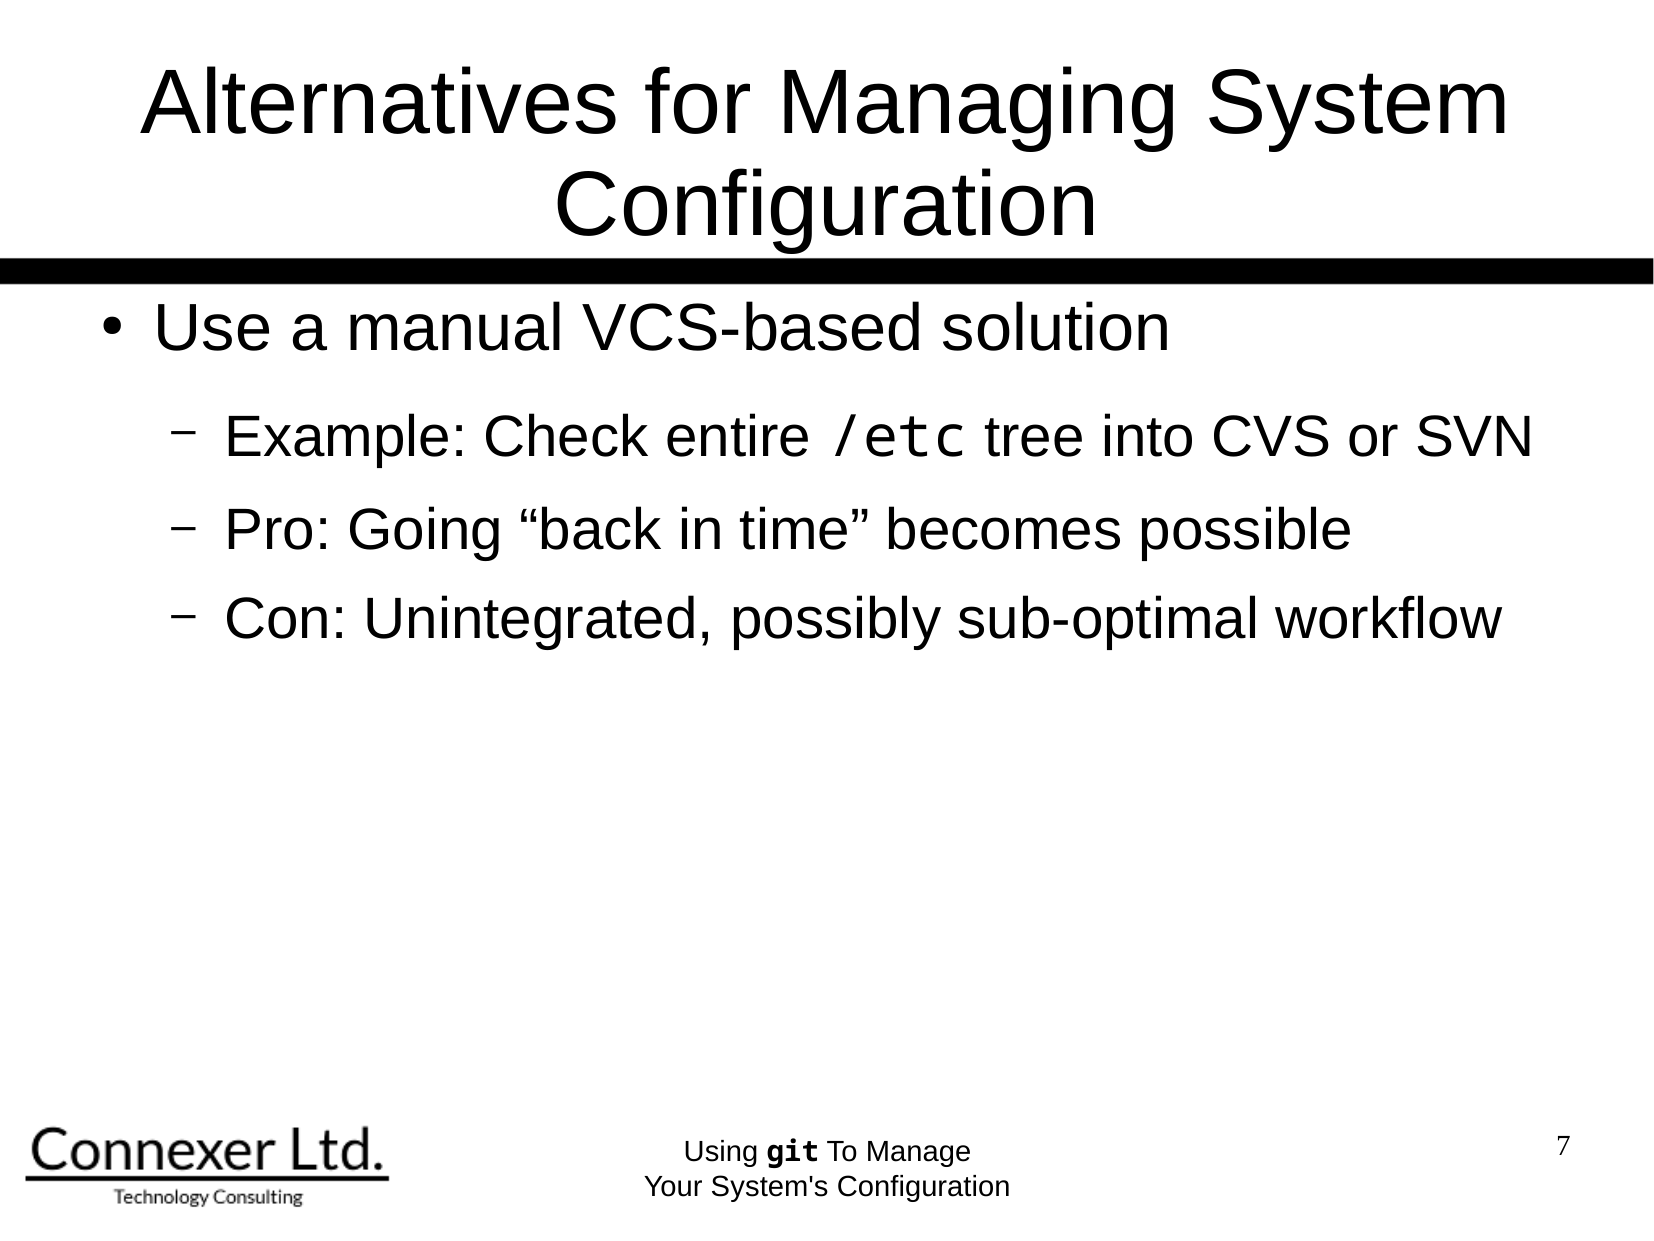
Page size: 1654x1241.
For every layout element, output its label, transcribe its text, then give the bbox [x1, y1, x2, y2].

title Alternatives for Managing System Configuration [82, 49, 1571, 257]
picture [0, 0, 1654, 1241]
list Use a manual VCS-based solution Example: Check entire /etc tree into CVS or SVN Pro: Going “back in time” becomes possible Con: Unintegrated, possibly sub-optimal workflow [82, 290, 1538, 1111]
